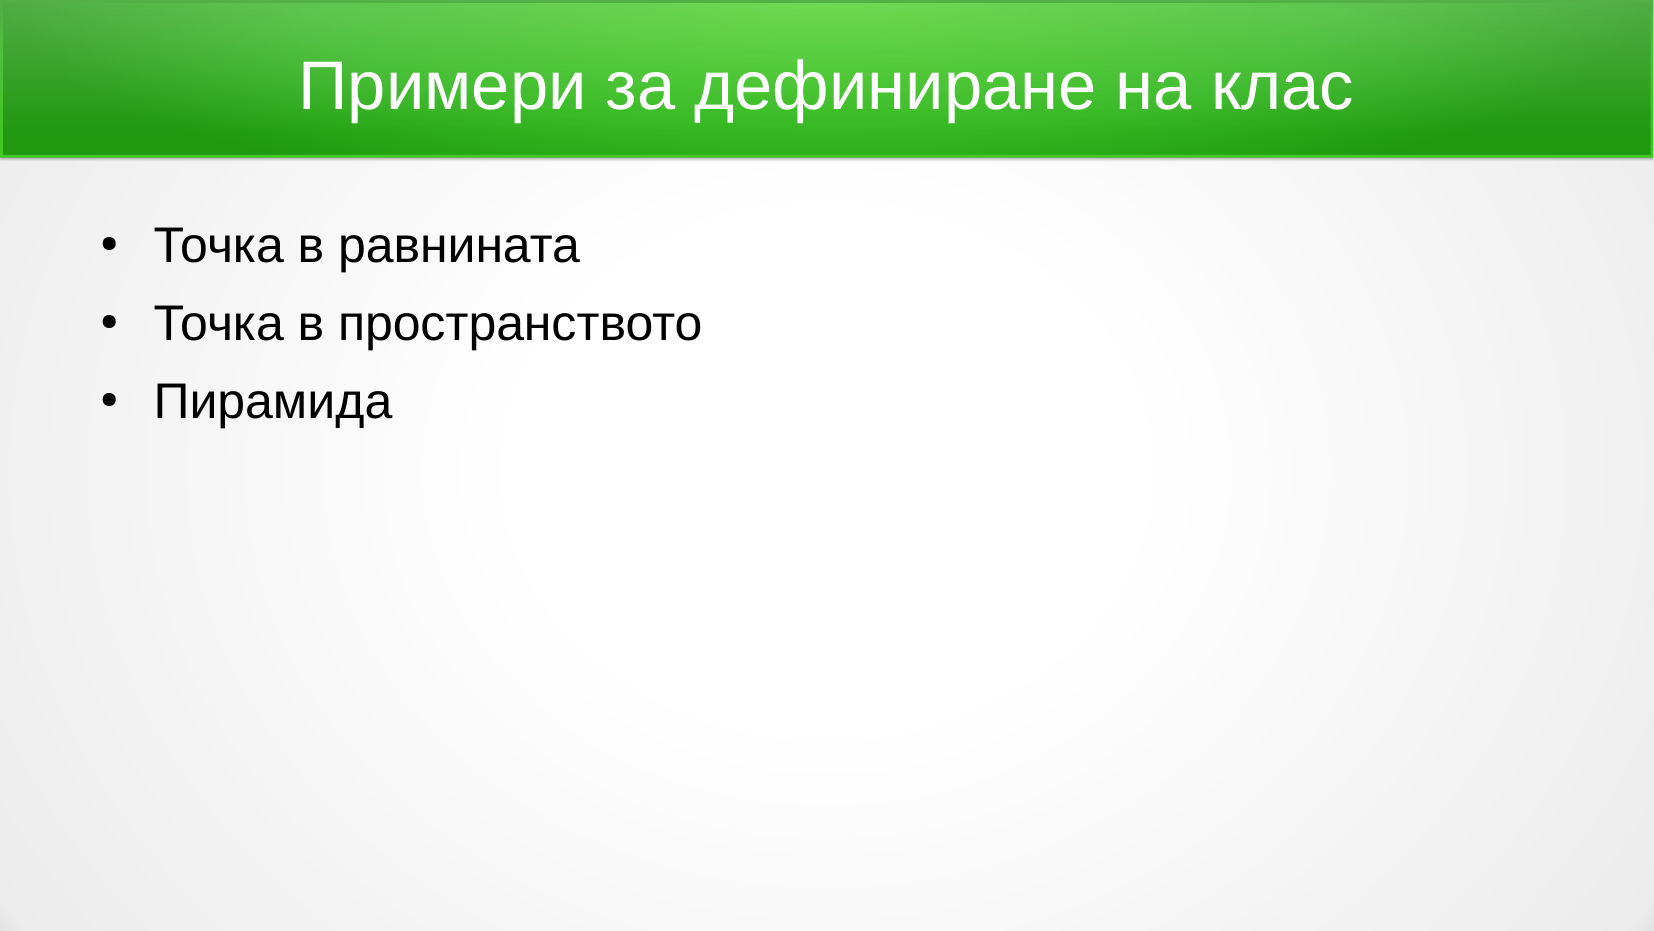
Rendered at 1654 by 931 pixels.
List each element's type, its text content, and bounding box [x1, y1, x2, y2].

title Примери за дефиниране на клас [82, 37, 1571, 135]
list Точка в равнината Точка в пространството Пирамида [82, 217, 1538, 758]
